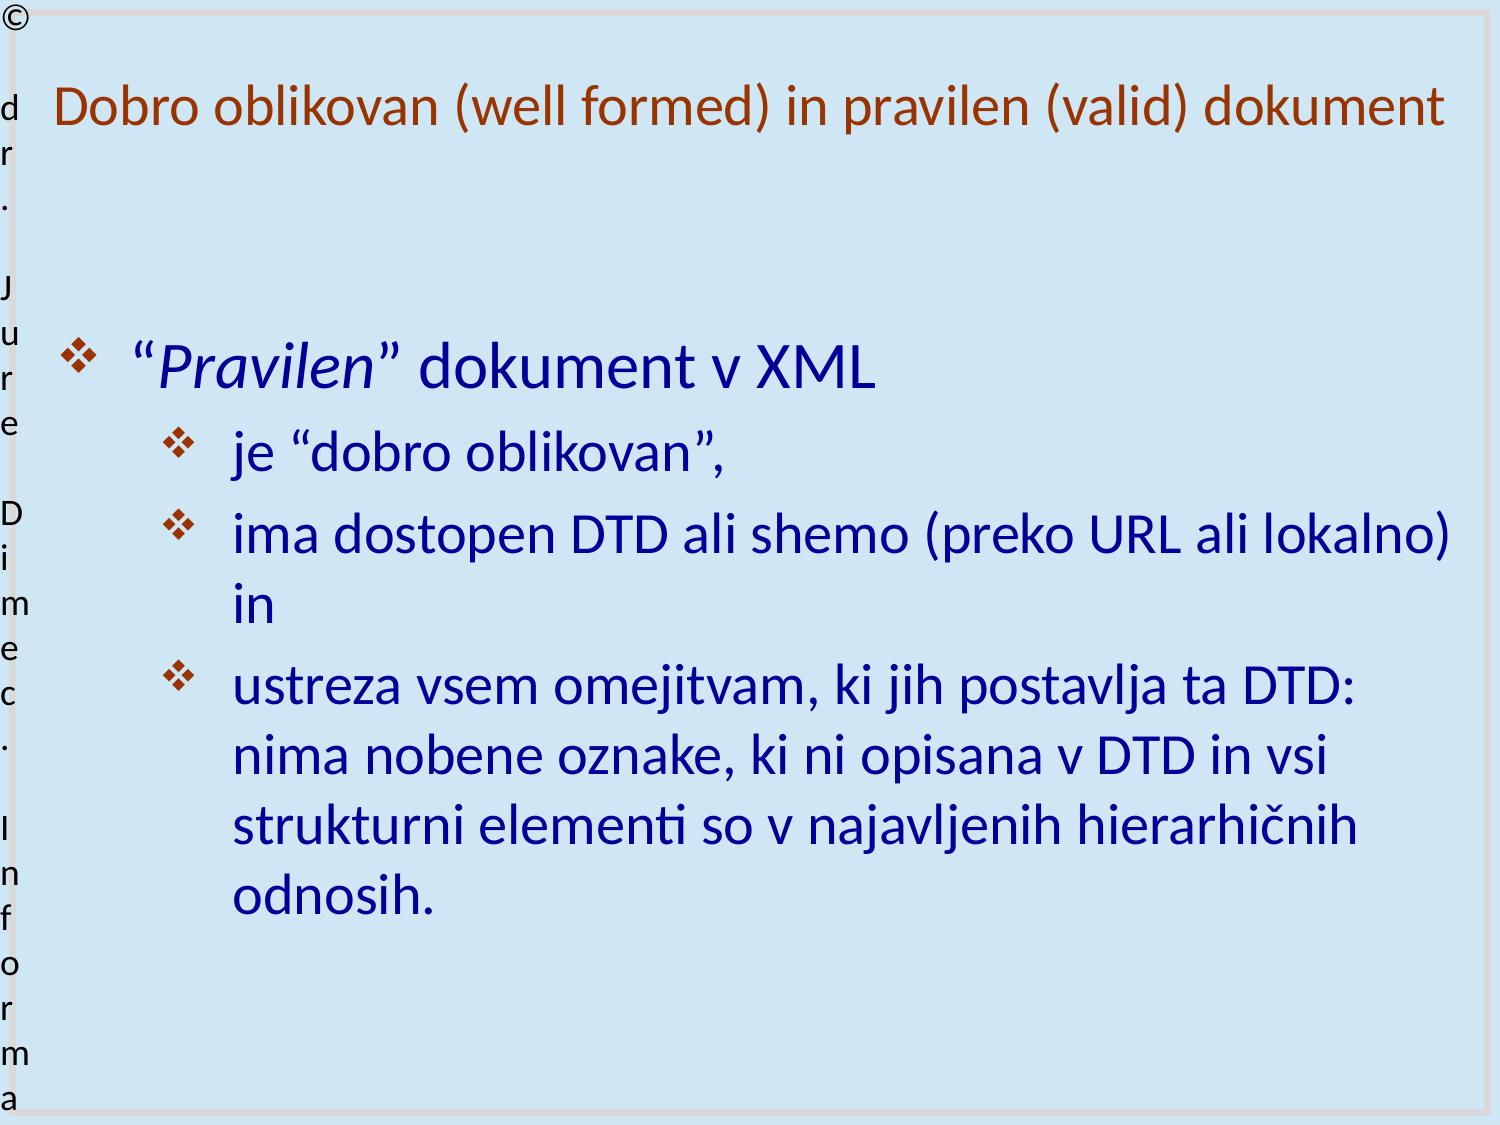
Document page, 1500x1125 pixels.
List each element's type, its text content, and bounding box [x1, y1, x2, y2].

list “Pravilen” dokument v XML je “dobro oblikovan”, ima dostopen DTD ali shemo (preko URL ali lokalno) in ustreza vsem omejitvam, ki jih postavlja ta DTD: nima nobene oznake, ki ni opisana v DTD in vsi strukturni elementi so v najavljenih hierarhičnih odnosih. [41, 314, 1471, 1035]
title Dobro oblikovan (well formed) in pravilen (valid) dokument [0, 31, 1500, 173]
